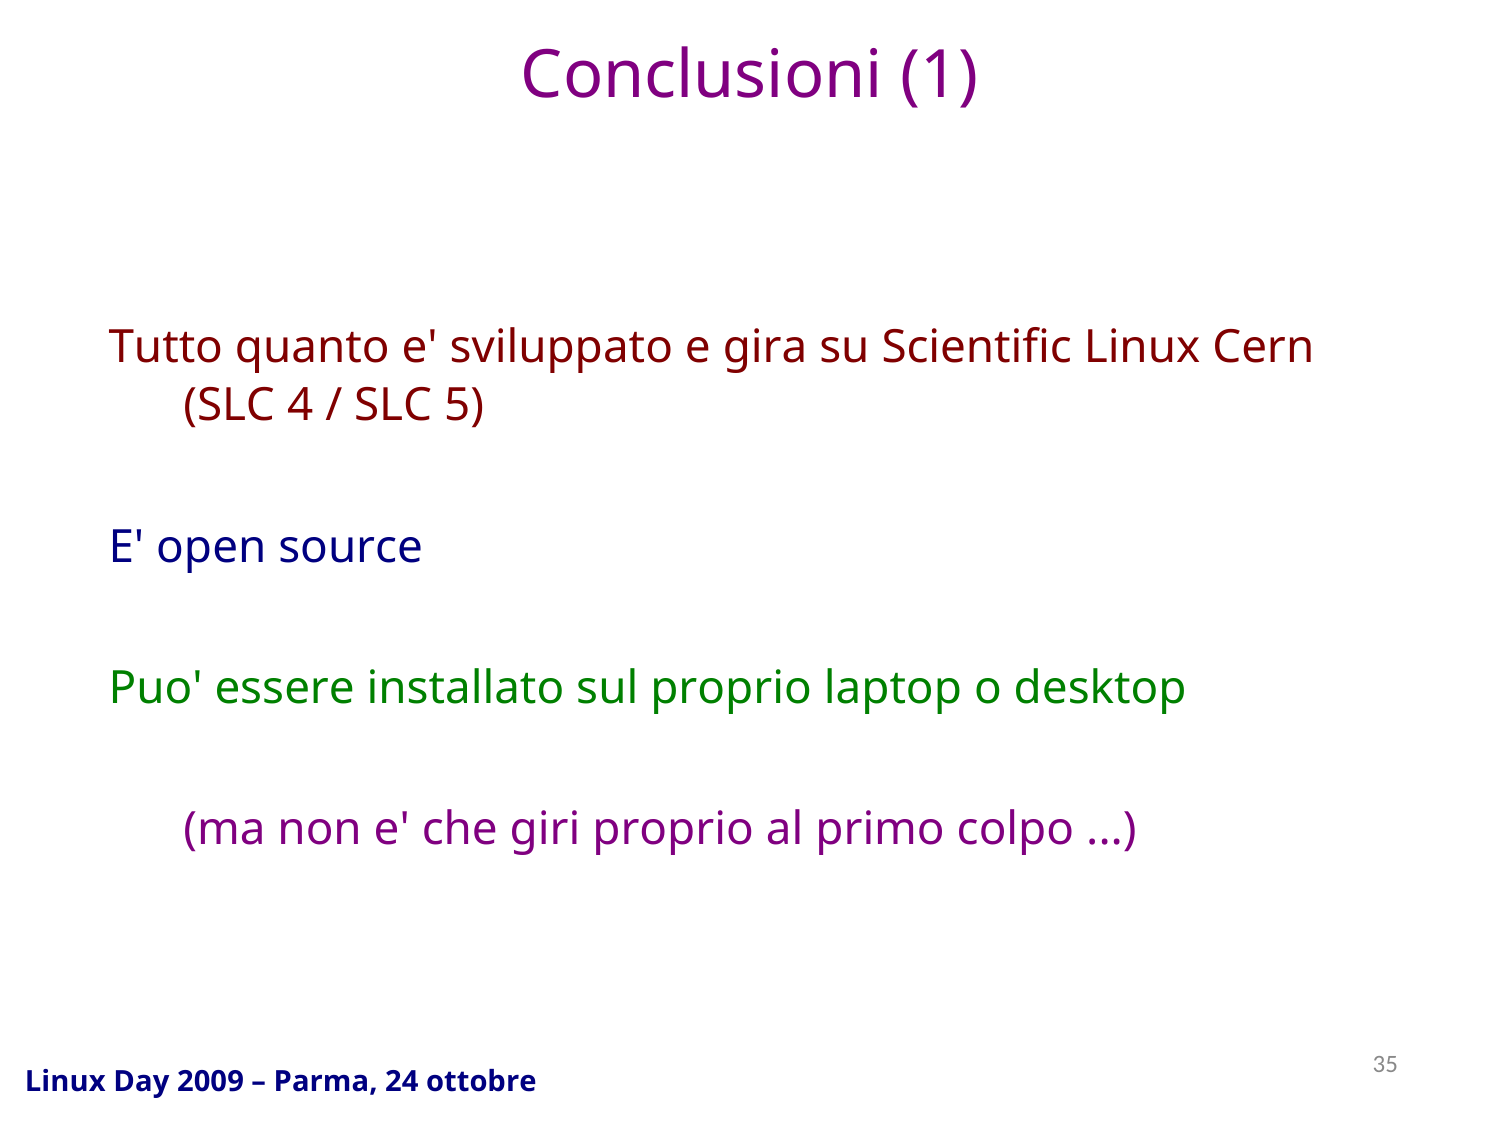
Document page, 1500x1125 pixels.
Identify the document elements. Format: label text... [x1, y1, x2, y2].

subtitle Tutto quanto e' sviluppato e gira su Scientific Linux Cern (SLC 4 / SLC 5)‏ E' open source Puo' essere installato sul proprio laptop o desktop (ma non e' che giri proprio al primo colpo ...)‏ [108, 261, 1399, 911]
text_box Conclusioni (1) [41, 0, 1459, 132]
